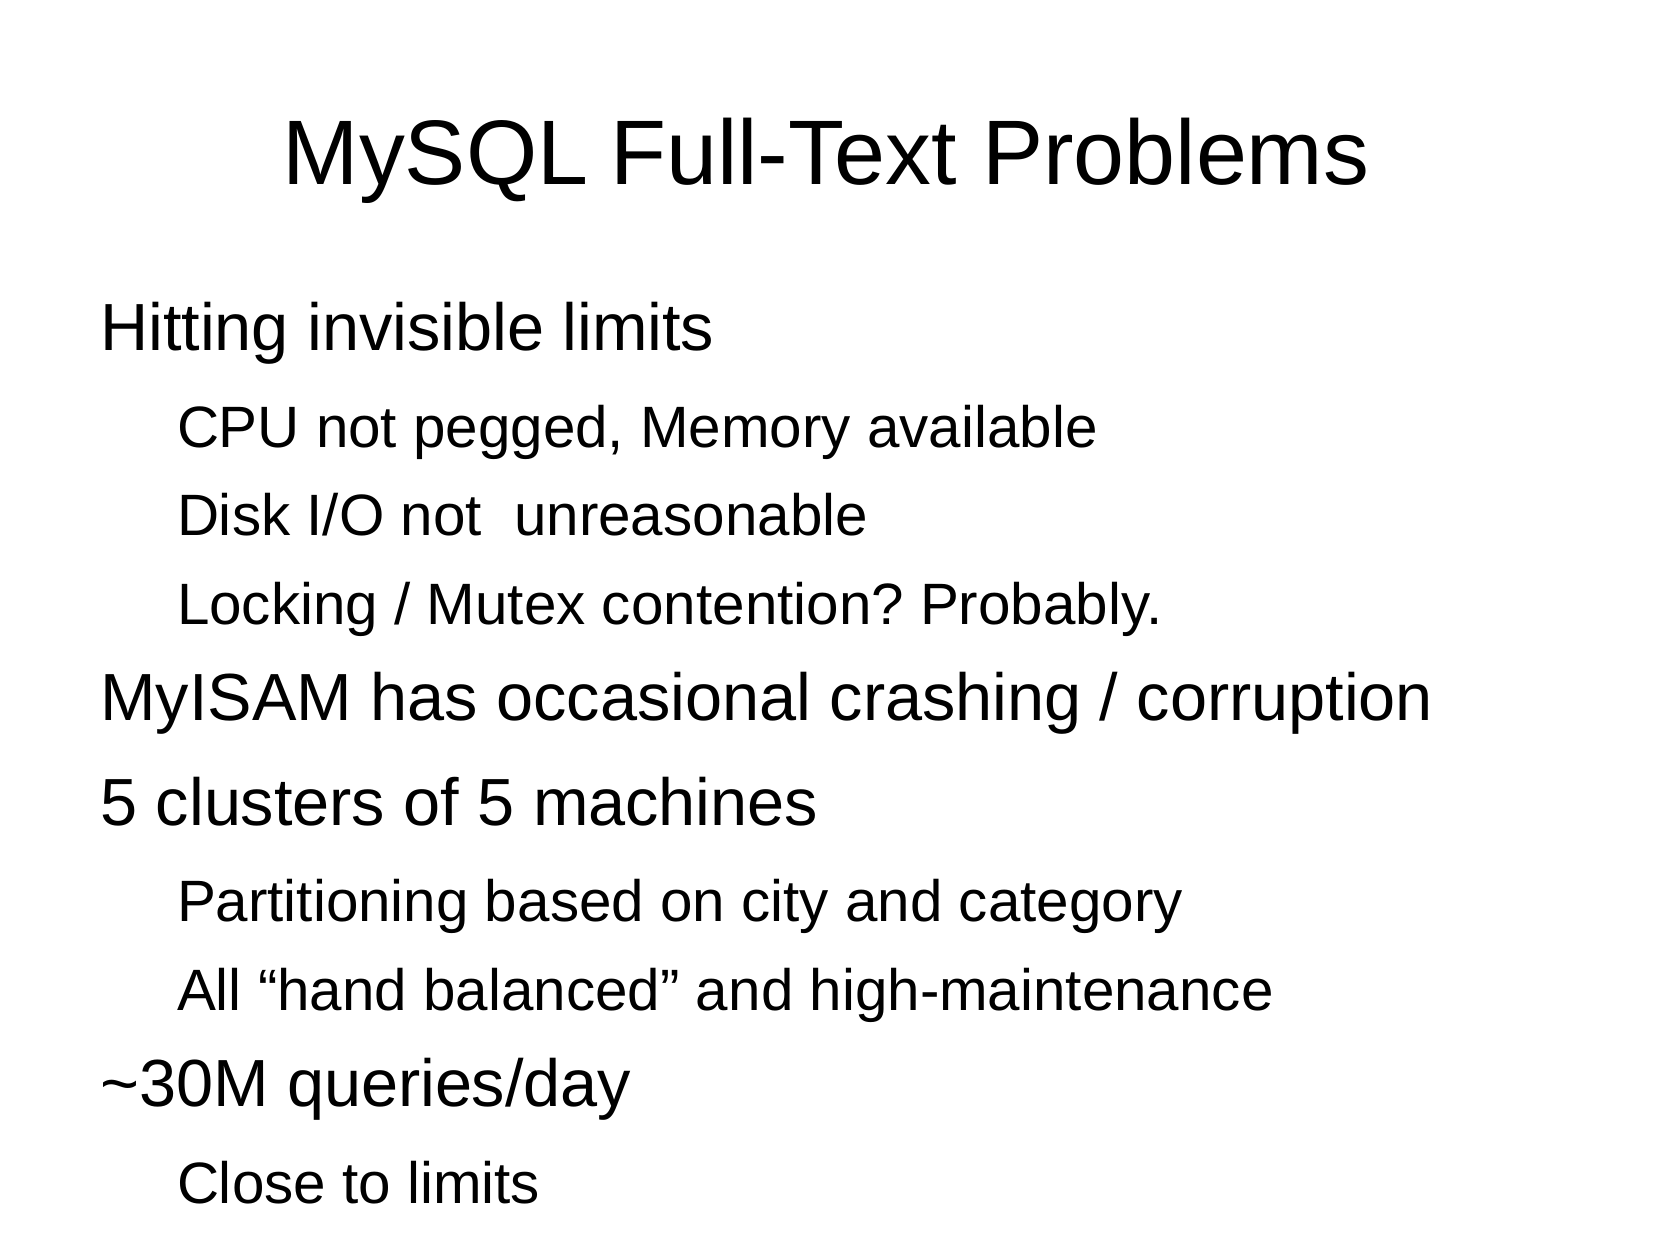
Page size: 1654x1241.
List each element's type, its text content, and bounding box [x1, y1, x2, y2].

list Hitting invisible limits CPU not pegged, Memory available Disk I/O not unreasonable Locking / Mutex contention? Probably. MyISAM has occasional crashing / corruption 5 clusters of 5 machines Partitioning based on city and category All “hand balanced” and high-maintenance ~30M queries/day Close to limits [82, 290, 1571, 1214]
title MySQL Full-Text Problems [82, 56, 1571, 250]
